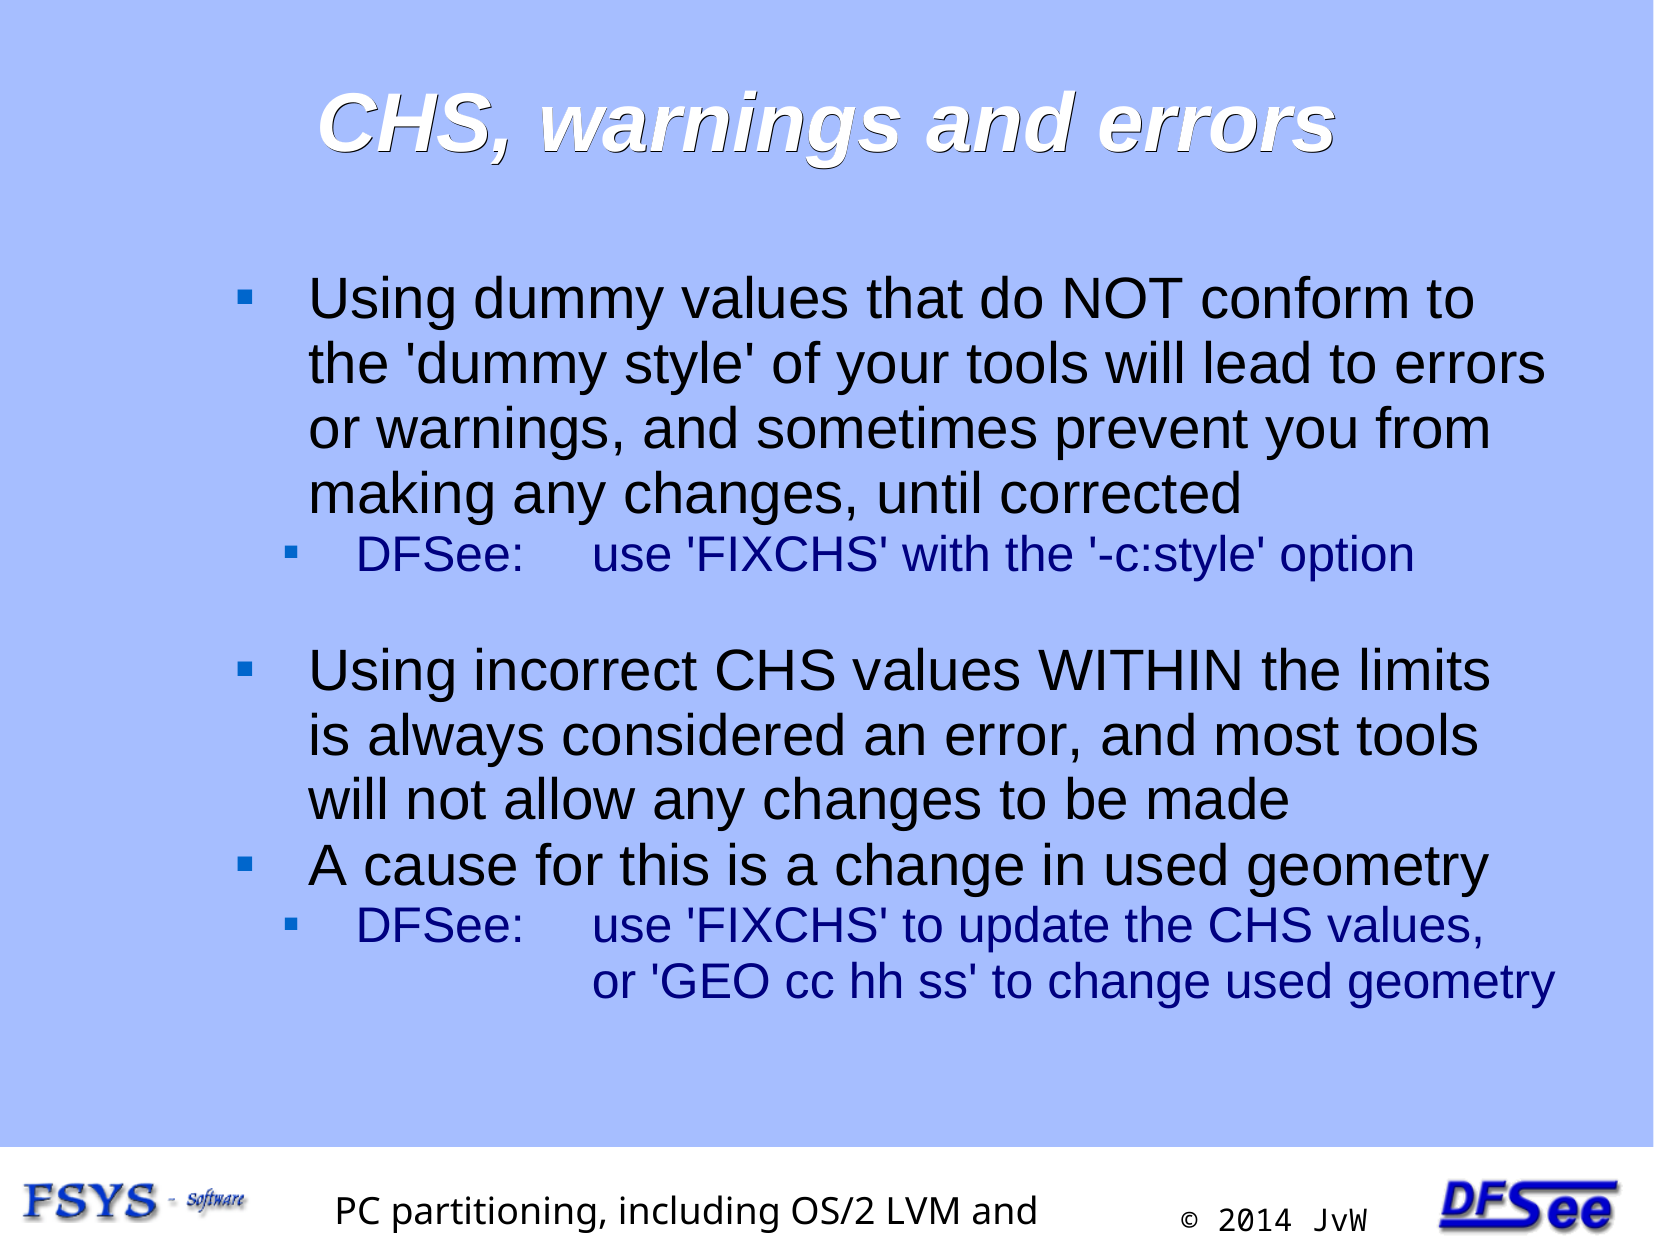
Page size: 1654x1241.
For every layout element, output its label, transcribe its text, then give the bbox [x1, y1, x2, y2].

picture [18, 1178, 254, 1223]
title CHS, warnings and errors [121, 19, 1534, 227]
list Using dummy values that do NOT conform to the 'dummy style' of your tools will lead to errors or warnings, and sometimes prevent you from making any changes, until corrected DFSee: use 'FIXCHS' with the '-c:style' option Using incorrect CHS values WITHIN the limits is always considered an error, and most tools will not allow any changes to be made A cause for this is a change in used geometry DFSee: use 'FIXCHS' to update the CHS values, or 'GEO cc hh ss' to change used geometry [178, 265, 1570, 1147]
picture [1434, 1177, 1623, 1241]
